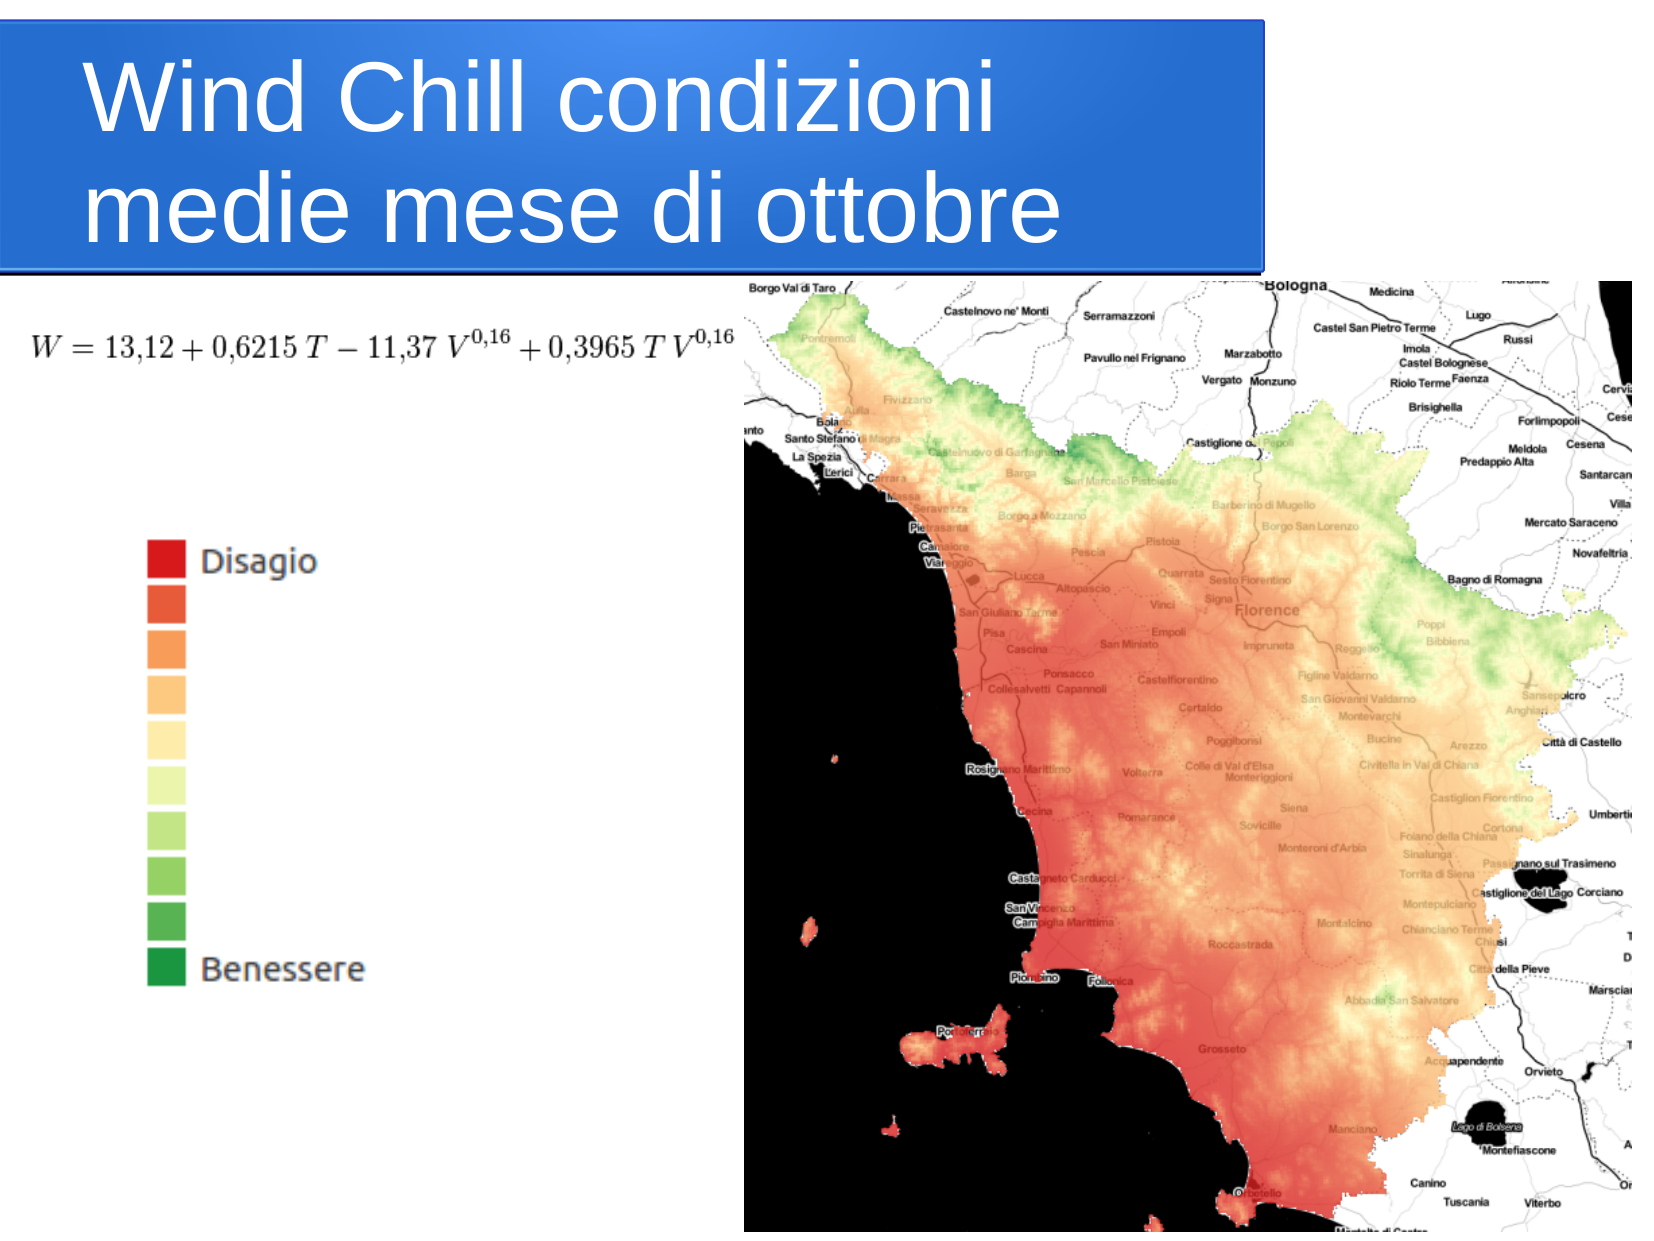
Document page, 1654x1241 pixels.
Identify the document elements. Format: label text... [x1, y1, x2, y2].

title Wind Chill condizioni medie mese di ottobre [82, 41, 1250, 265]
picture [23, 281, 1632, 1232]
picture [141, 531, 438, 989]
